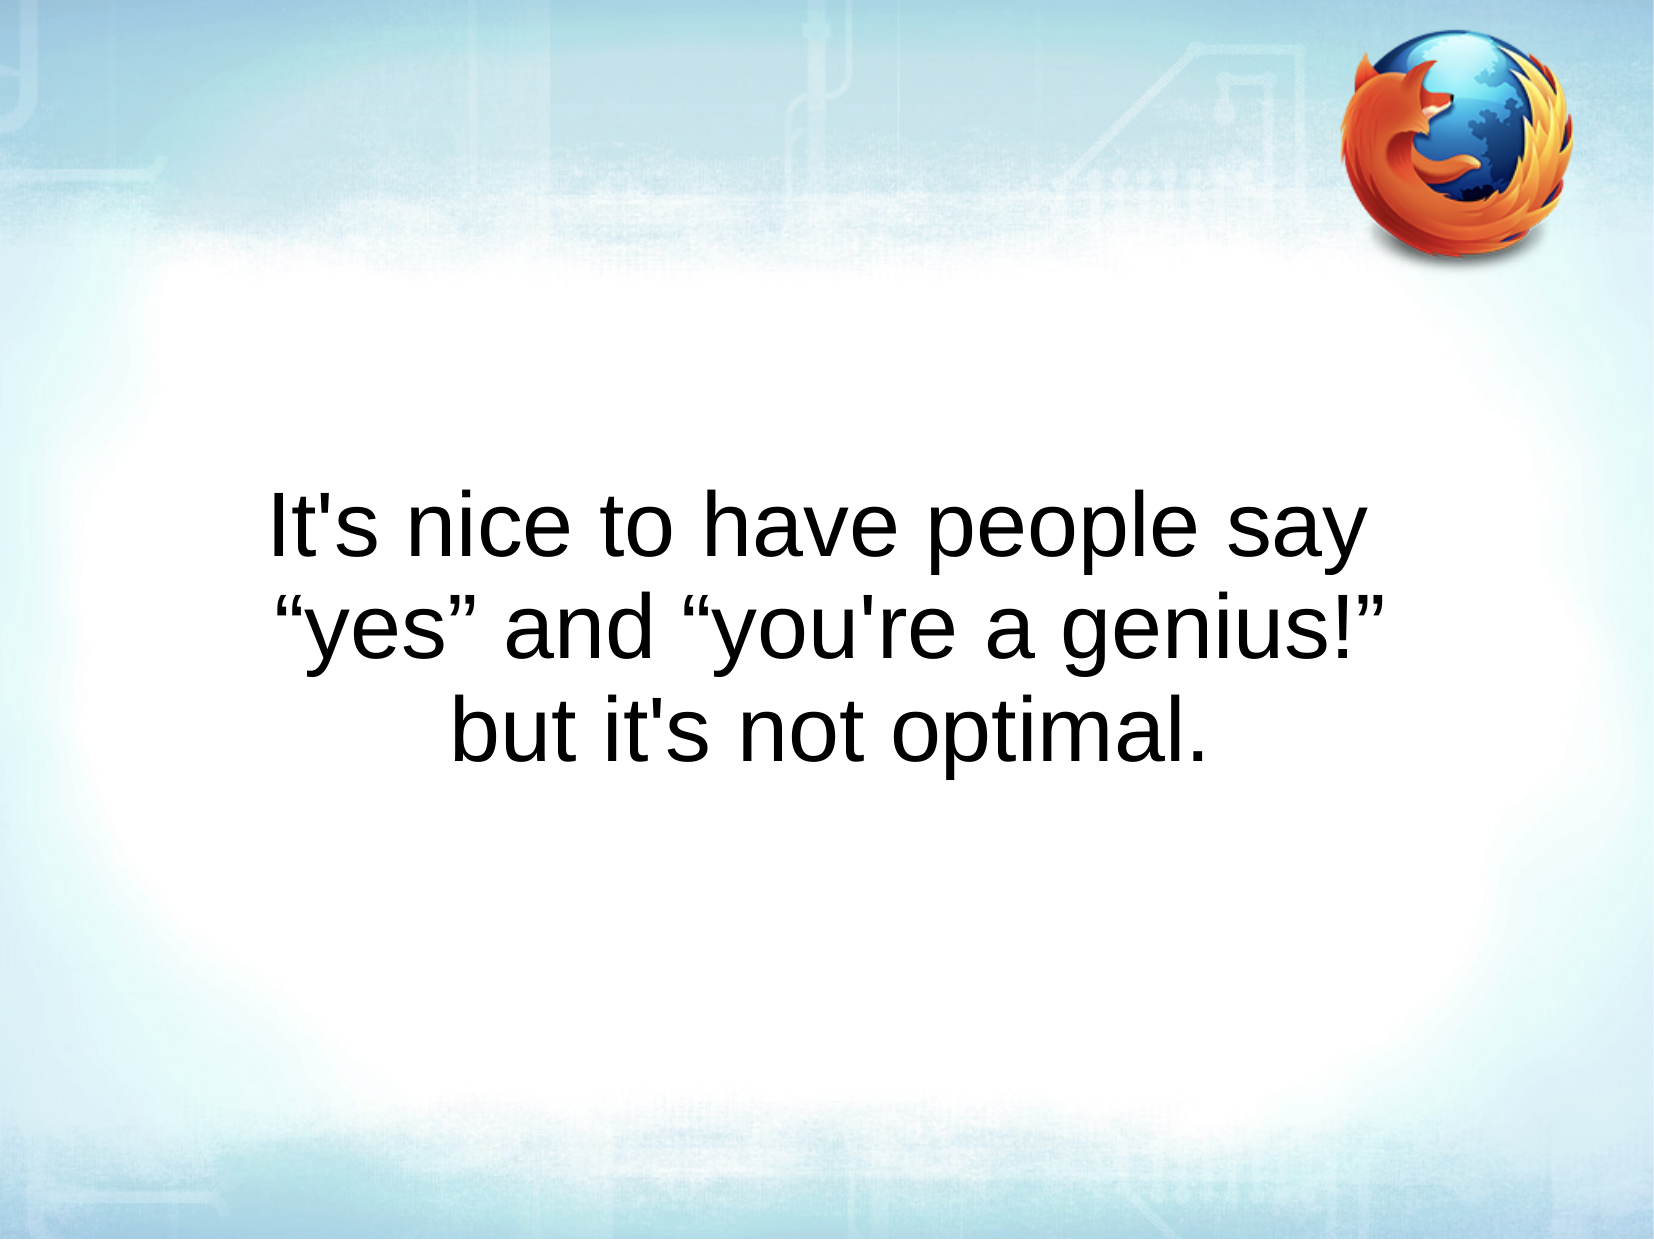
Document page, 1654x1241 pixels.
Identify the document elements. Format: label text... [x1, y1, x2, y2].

picture [0, 0, 1654, 1239]
title It's nice to have people say “yes” and “you're a genius!” but it's not optimal. [87, 475, 1576, 782]
